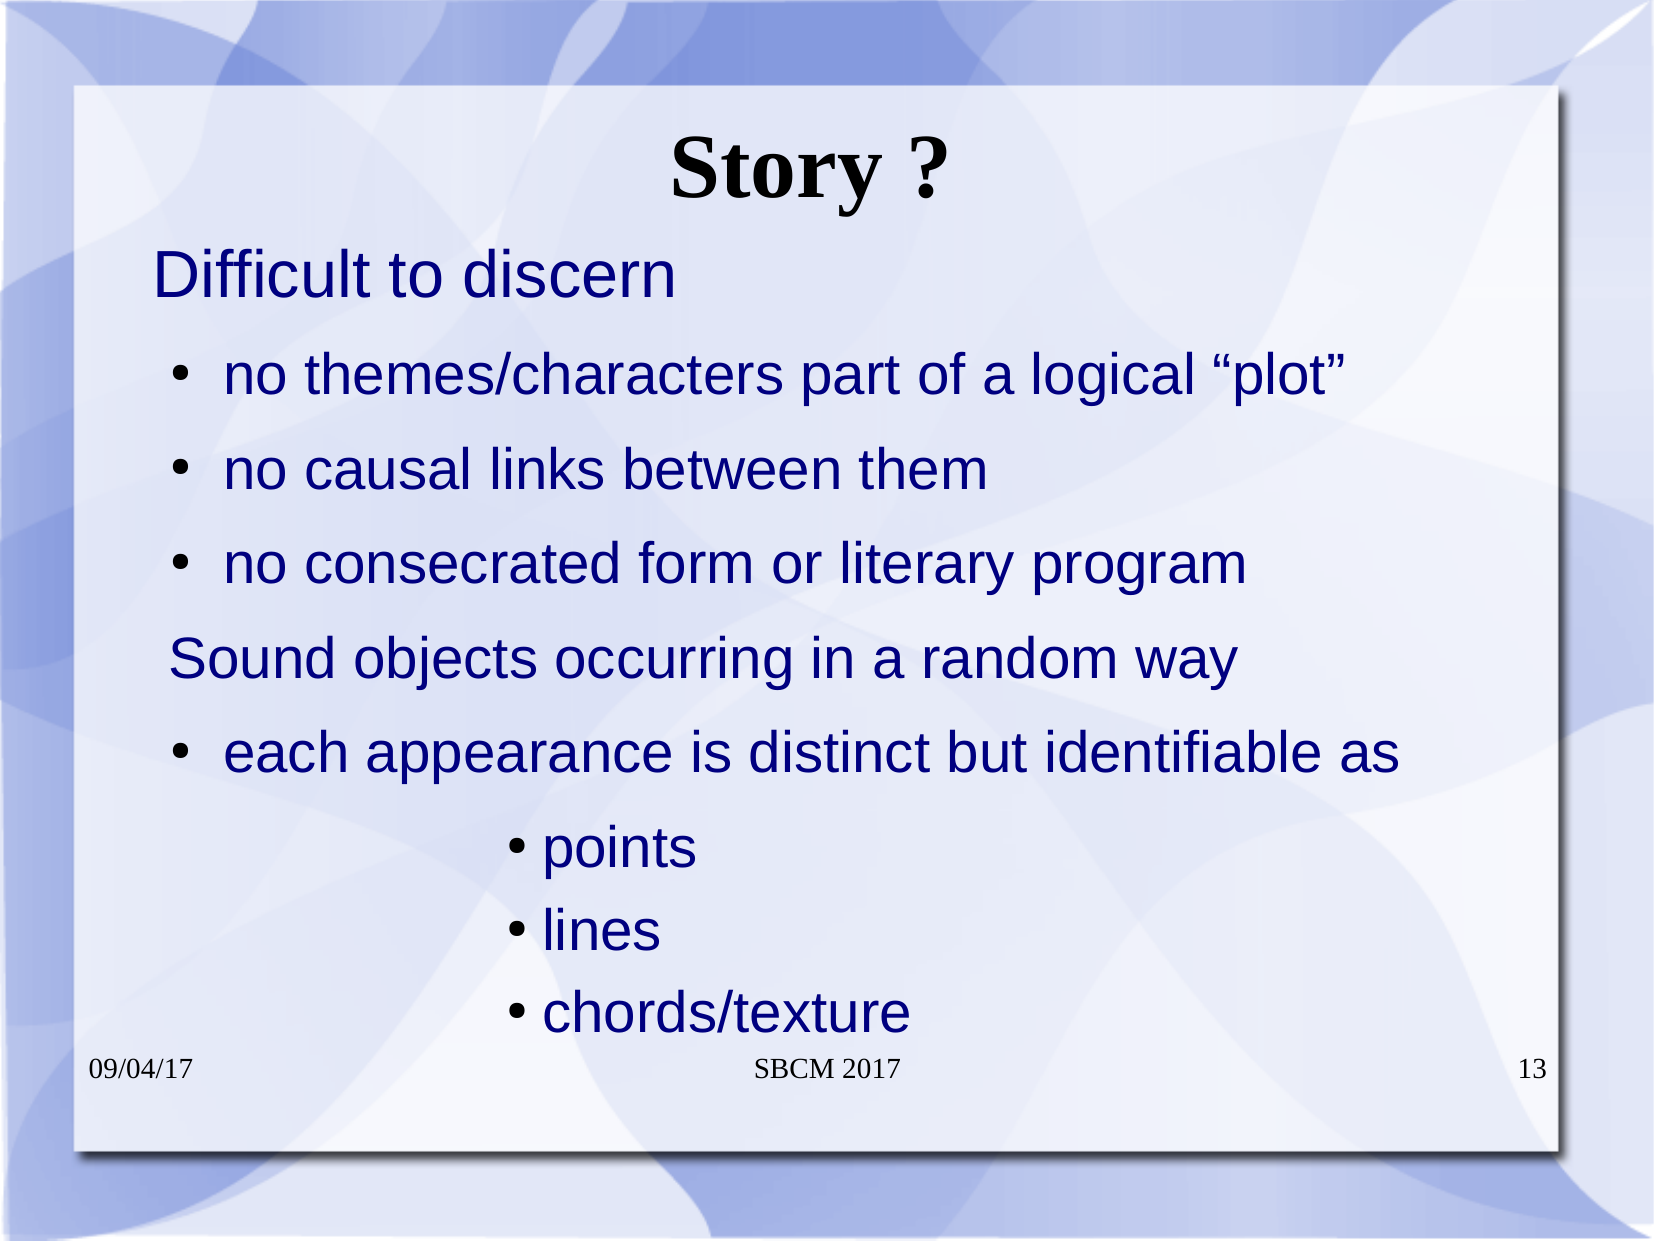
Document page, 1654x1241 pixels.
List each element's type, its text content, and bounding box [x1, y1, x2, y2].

list Difficult to discern no themes/characters part of a logical “plot” no causal links between them no consecrated form or literary program Sound objects occurring in a random way each appearance is distinct but identifiable as points lines chords/texture [152, 237, 1511, 1045]
picture [0, 0, 1654, 1241]
title Story ? [84, 70, 1538, 263]
